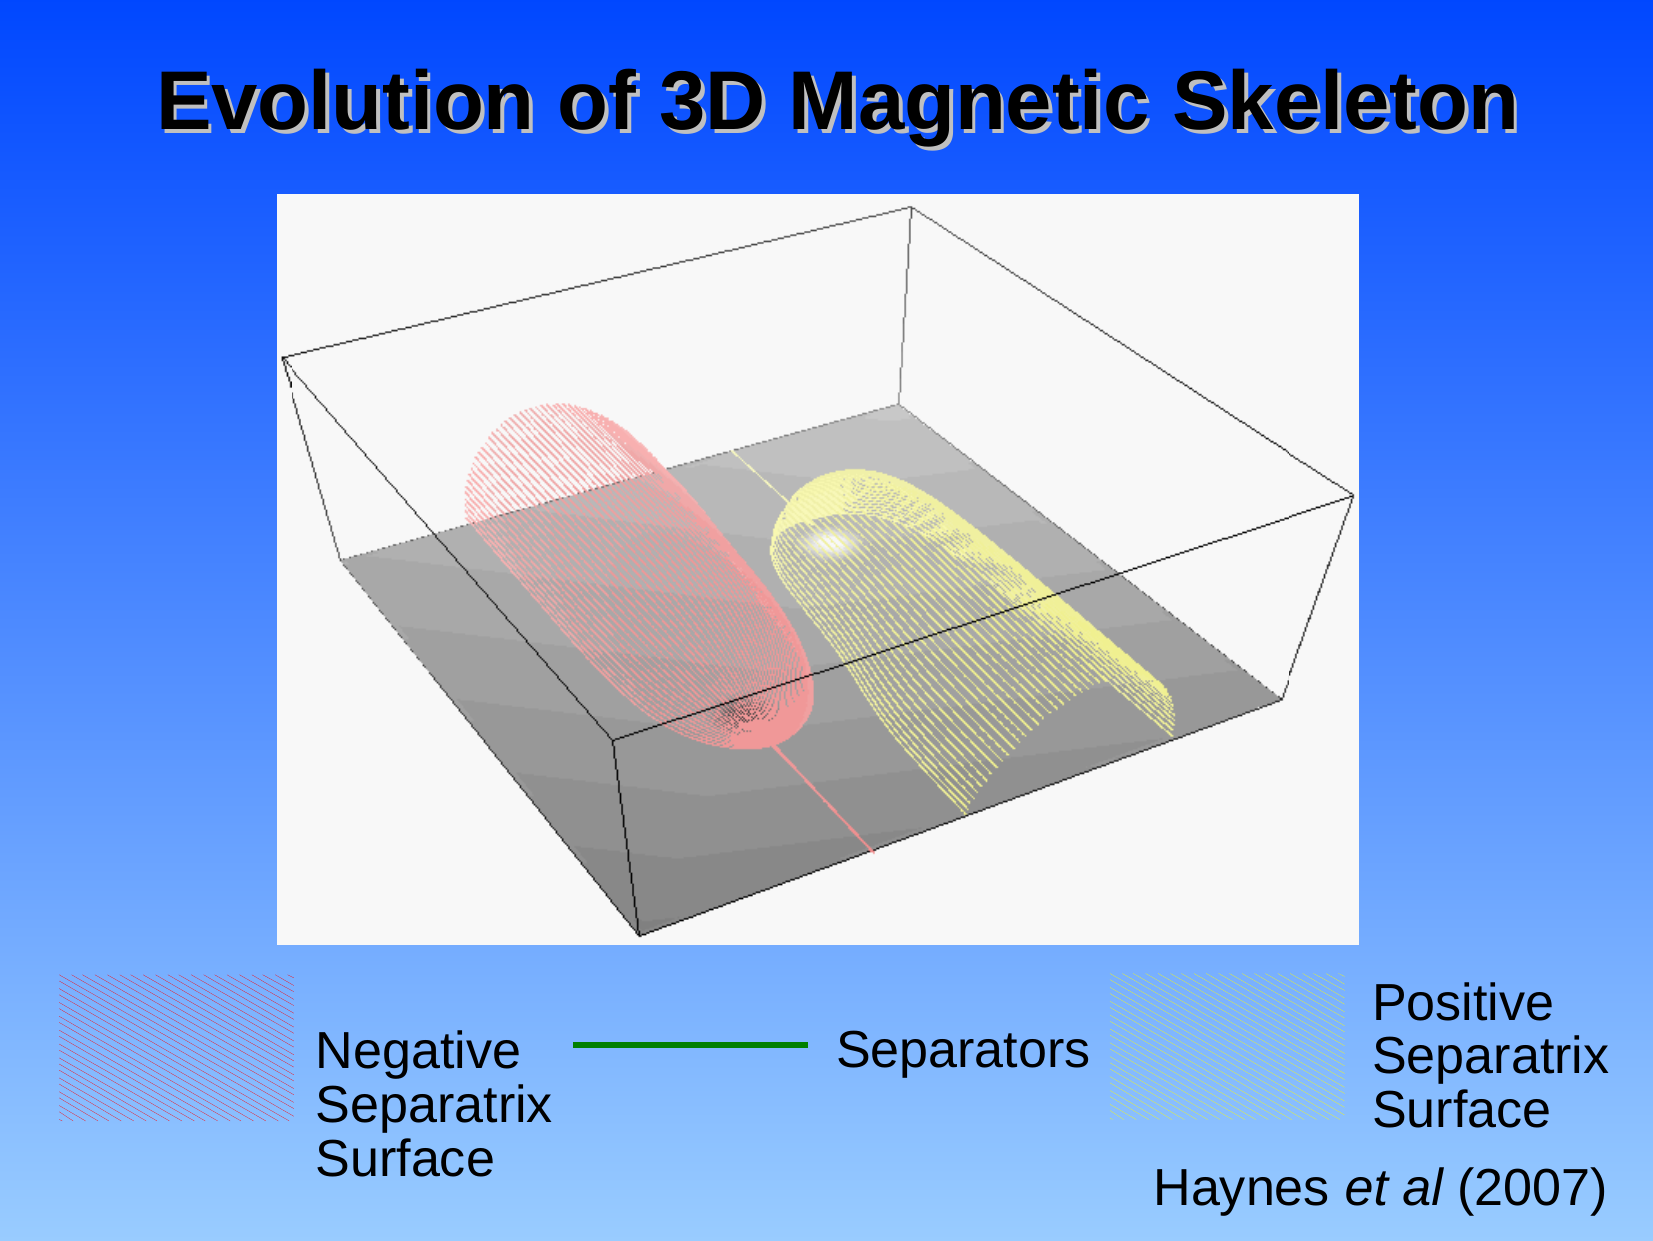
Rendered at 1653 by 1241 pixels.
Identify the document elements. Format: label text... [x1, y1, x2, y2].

text_box Haynes et al (2007) [1138, 1155, 1624, 1225]
text_box Separators [821, 1016, 1106, 1086]
title Evolution of 3D Magnetic Skeleton [82, 0, 1571, 208]
picture [568, 1039, 816, 1052]
text_box Positive Separatrix Surface [1357, 969, 1625, 1147]
picture [59, 974, 296, 1123]
picture [1109, 973, 1347, 1122]
text_box Negative Separatrix Surface [300, 1017, 568, 1195]
picture [277, 194, 1359, 945]
